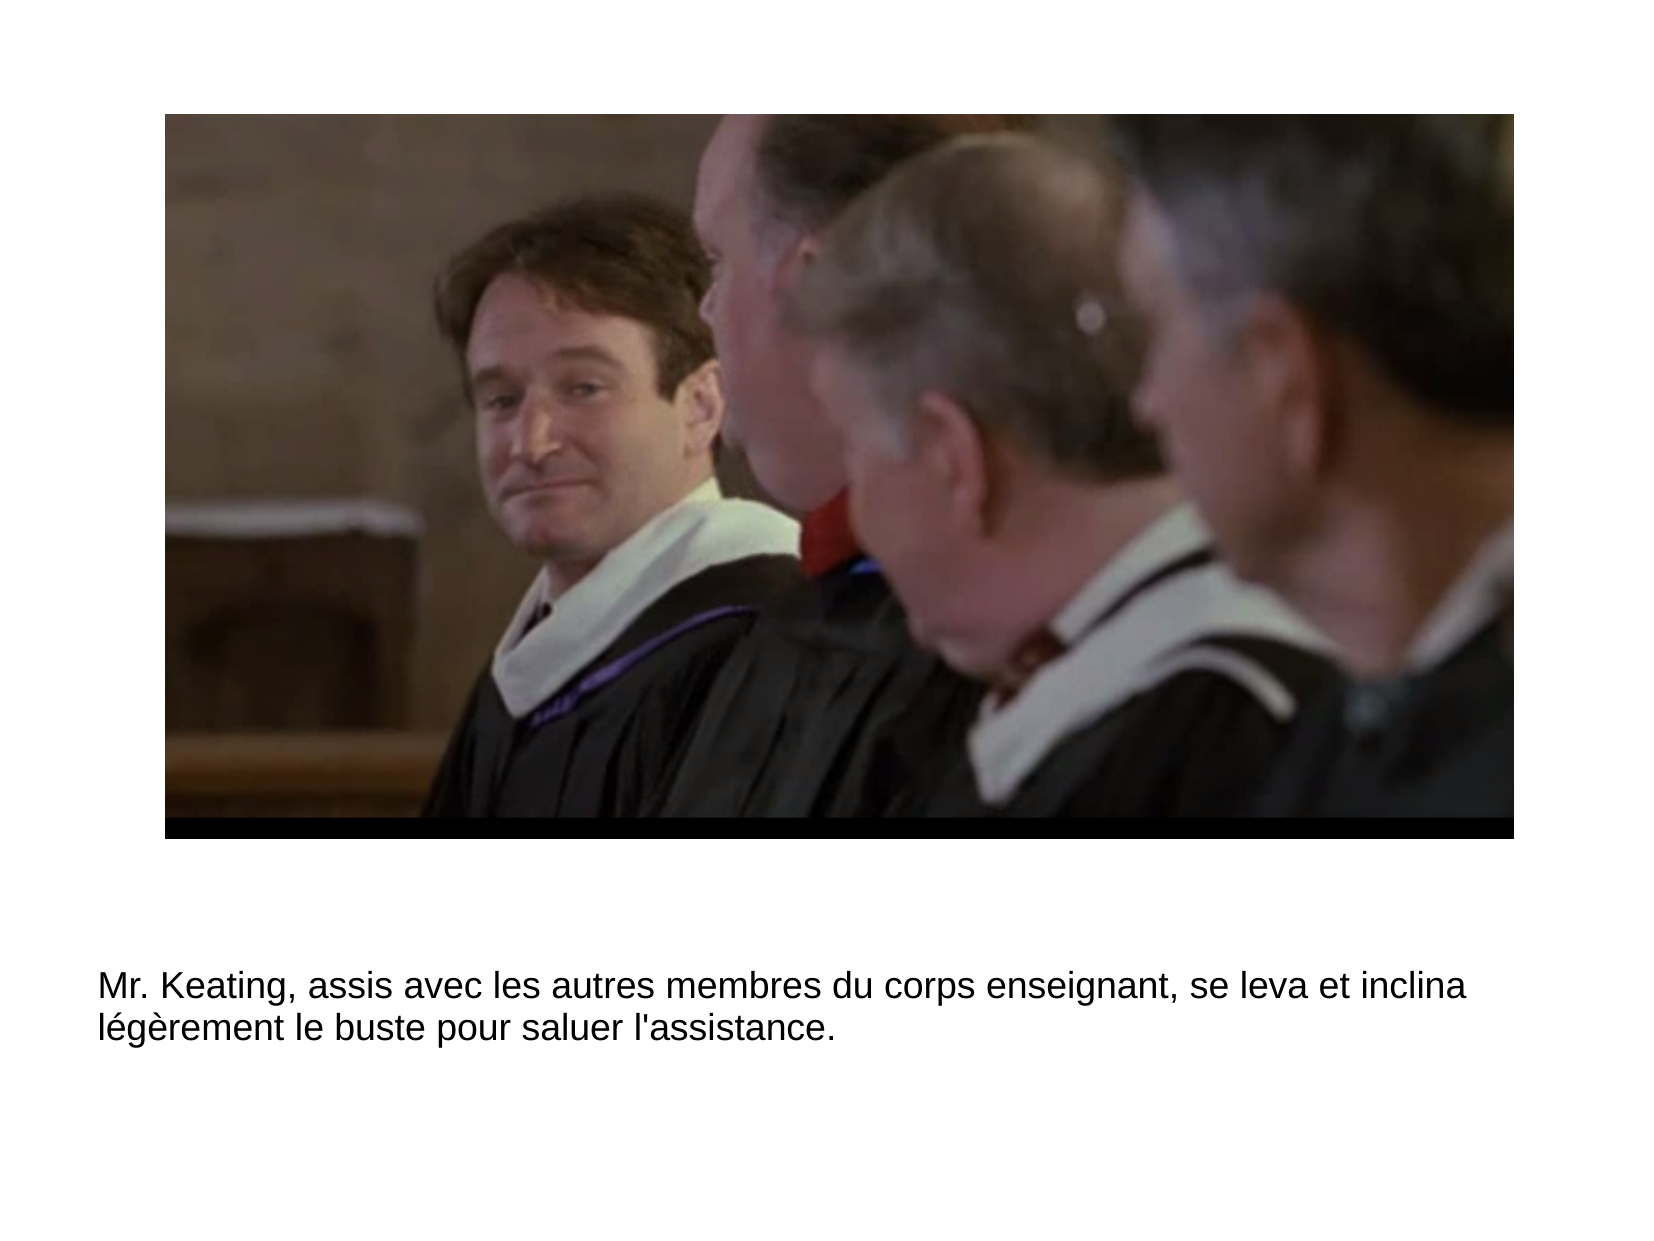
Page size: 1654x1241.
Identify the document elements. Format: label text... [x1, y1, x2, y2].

picture [165, 114, 1514, 839]
text_box Mr. Keating, assis avec les autres membres du corps enseignant, se leva et inclina légèrement le buste pour saluer l'assistance. [82, 956, 1571, 1056]
